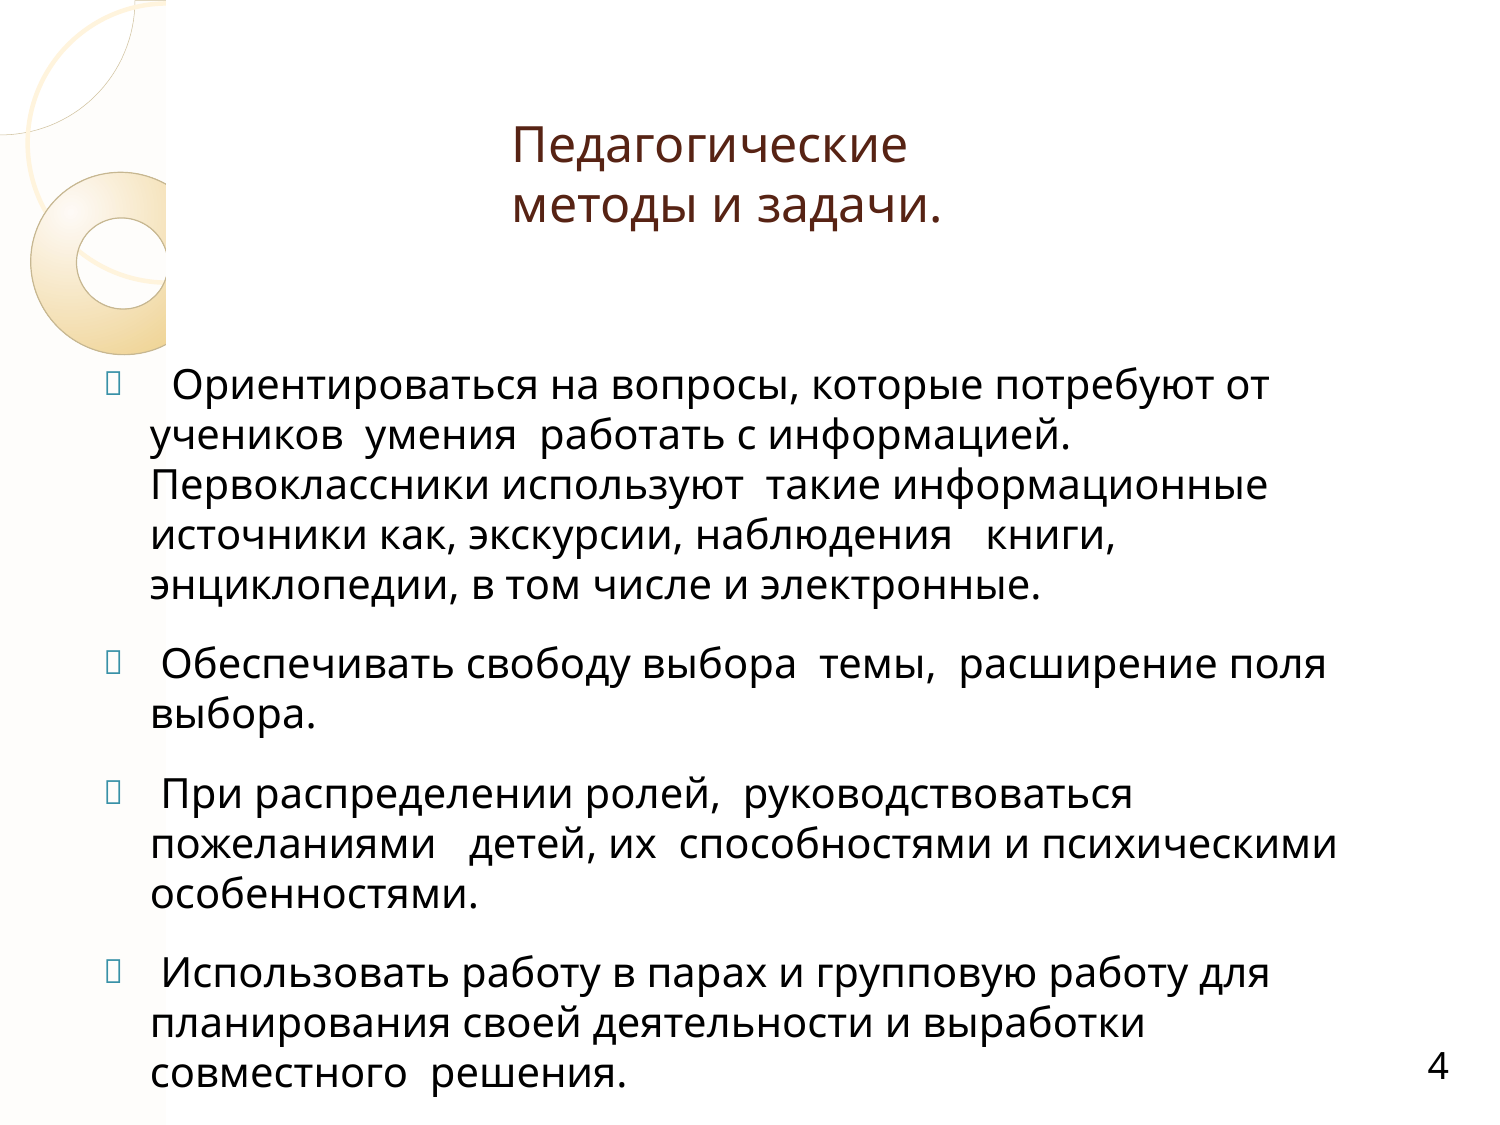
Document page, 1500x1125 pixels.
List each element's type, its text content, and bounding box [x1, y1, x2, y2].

slide_number <номер> [1413, 1034, 1488, 1113]
list [75, 230, 700, 346]
list Ориентироваться на вопросы, которые потребуют от учеников умения работать с информацией. Первоклассники используют такие информационные источники как, экскурсии, наблюдения книги, энциклопедии, в том числе и электронные. Обеспечивать свободу выбора темы, расширение поля выбора. При распределении ролей, руководствоваться пожеланиями детей, их способностями и психическими особенностями. Использовать работу в парах и групповую работу для планирования своей деятельности и выработки совместного решения. [75, 350, 1413, 1005]
title Педагогические методы и задачи. [497, 104, 1123, 296]
